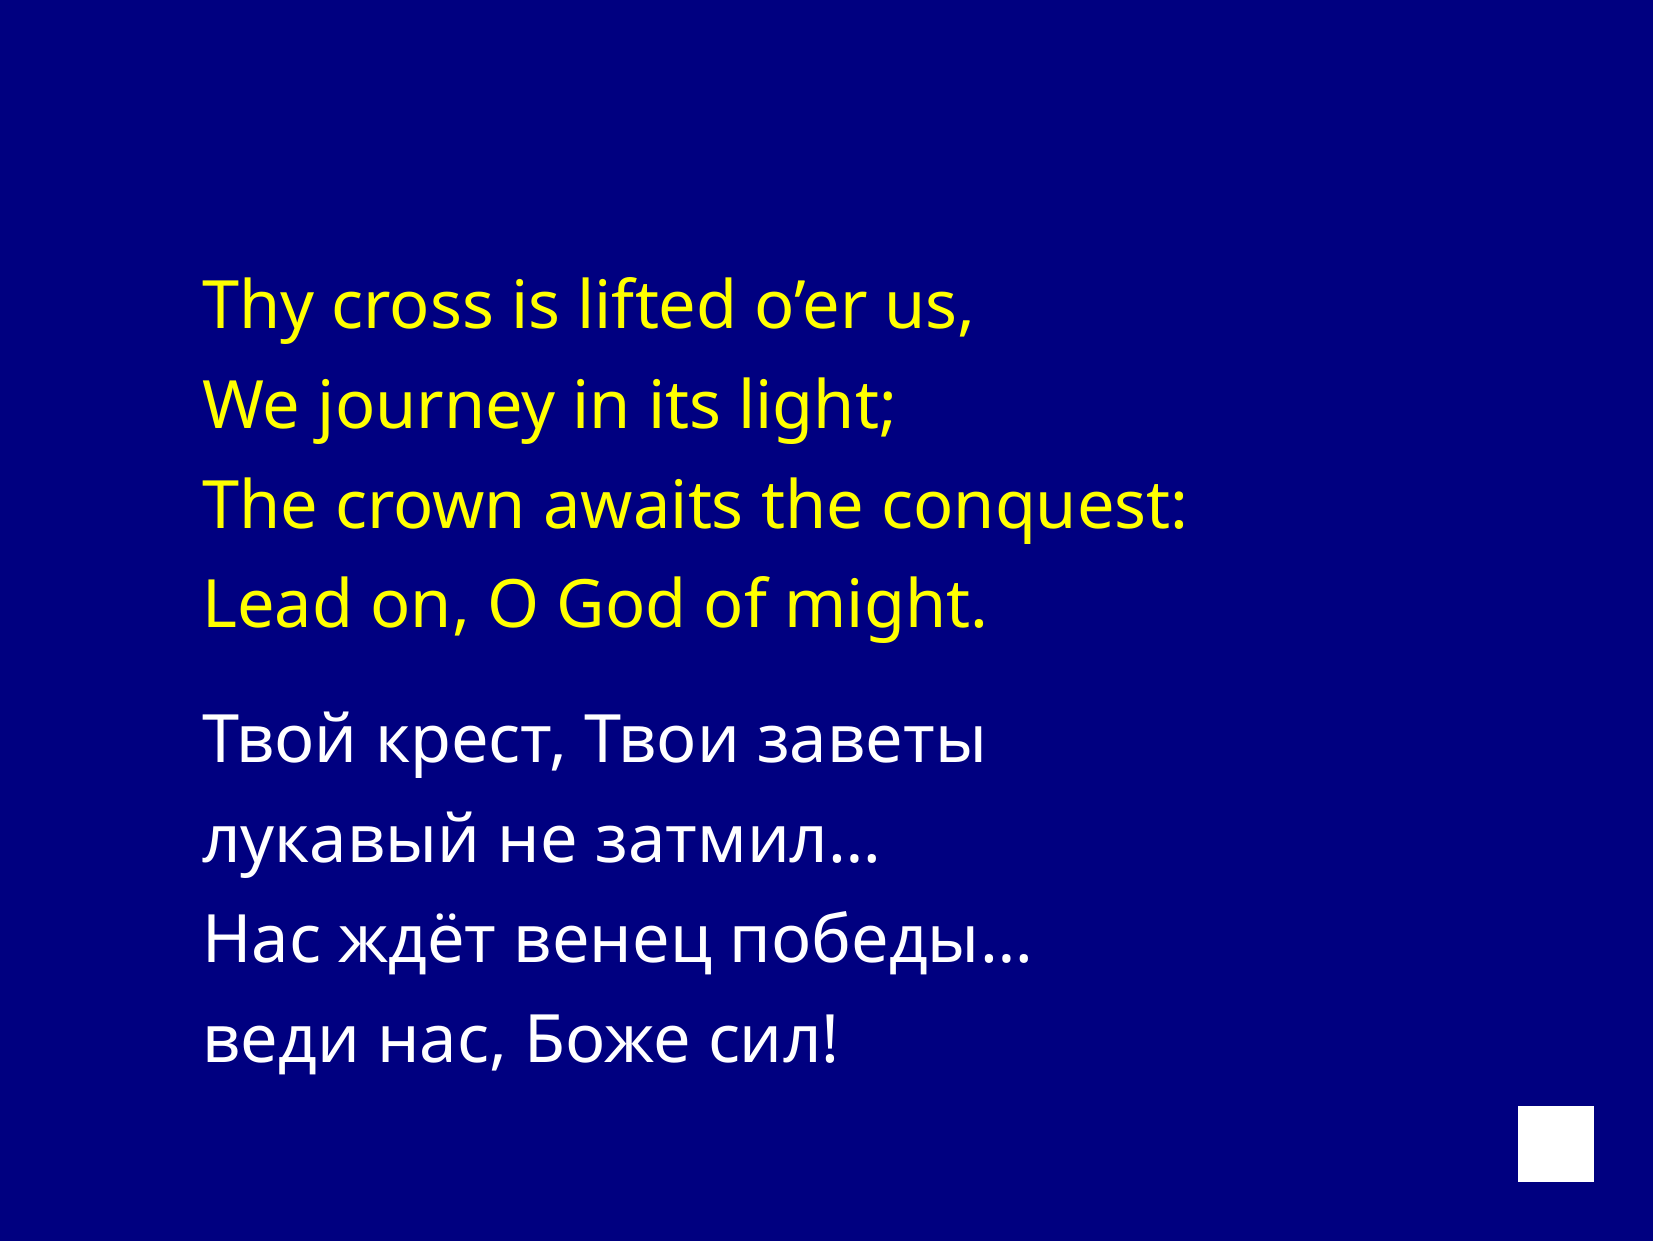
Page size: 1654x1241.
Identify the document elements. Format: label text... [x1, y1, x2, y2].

text_box Thy cross is lifted o’er us, We journey in its light; The crown awaits the conquest: Lead on, O God of might. [75, 150, 1576, 638]
text_box [1518, 1106, 1594, 1182]
text_box Твой крест, Твои заветы лукавый не затмил… Нас ждёт венец победы… веди нас, Боже сил! [75, 675, 1576, 1163]
